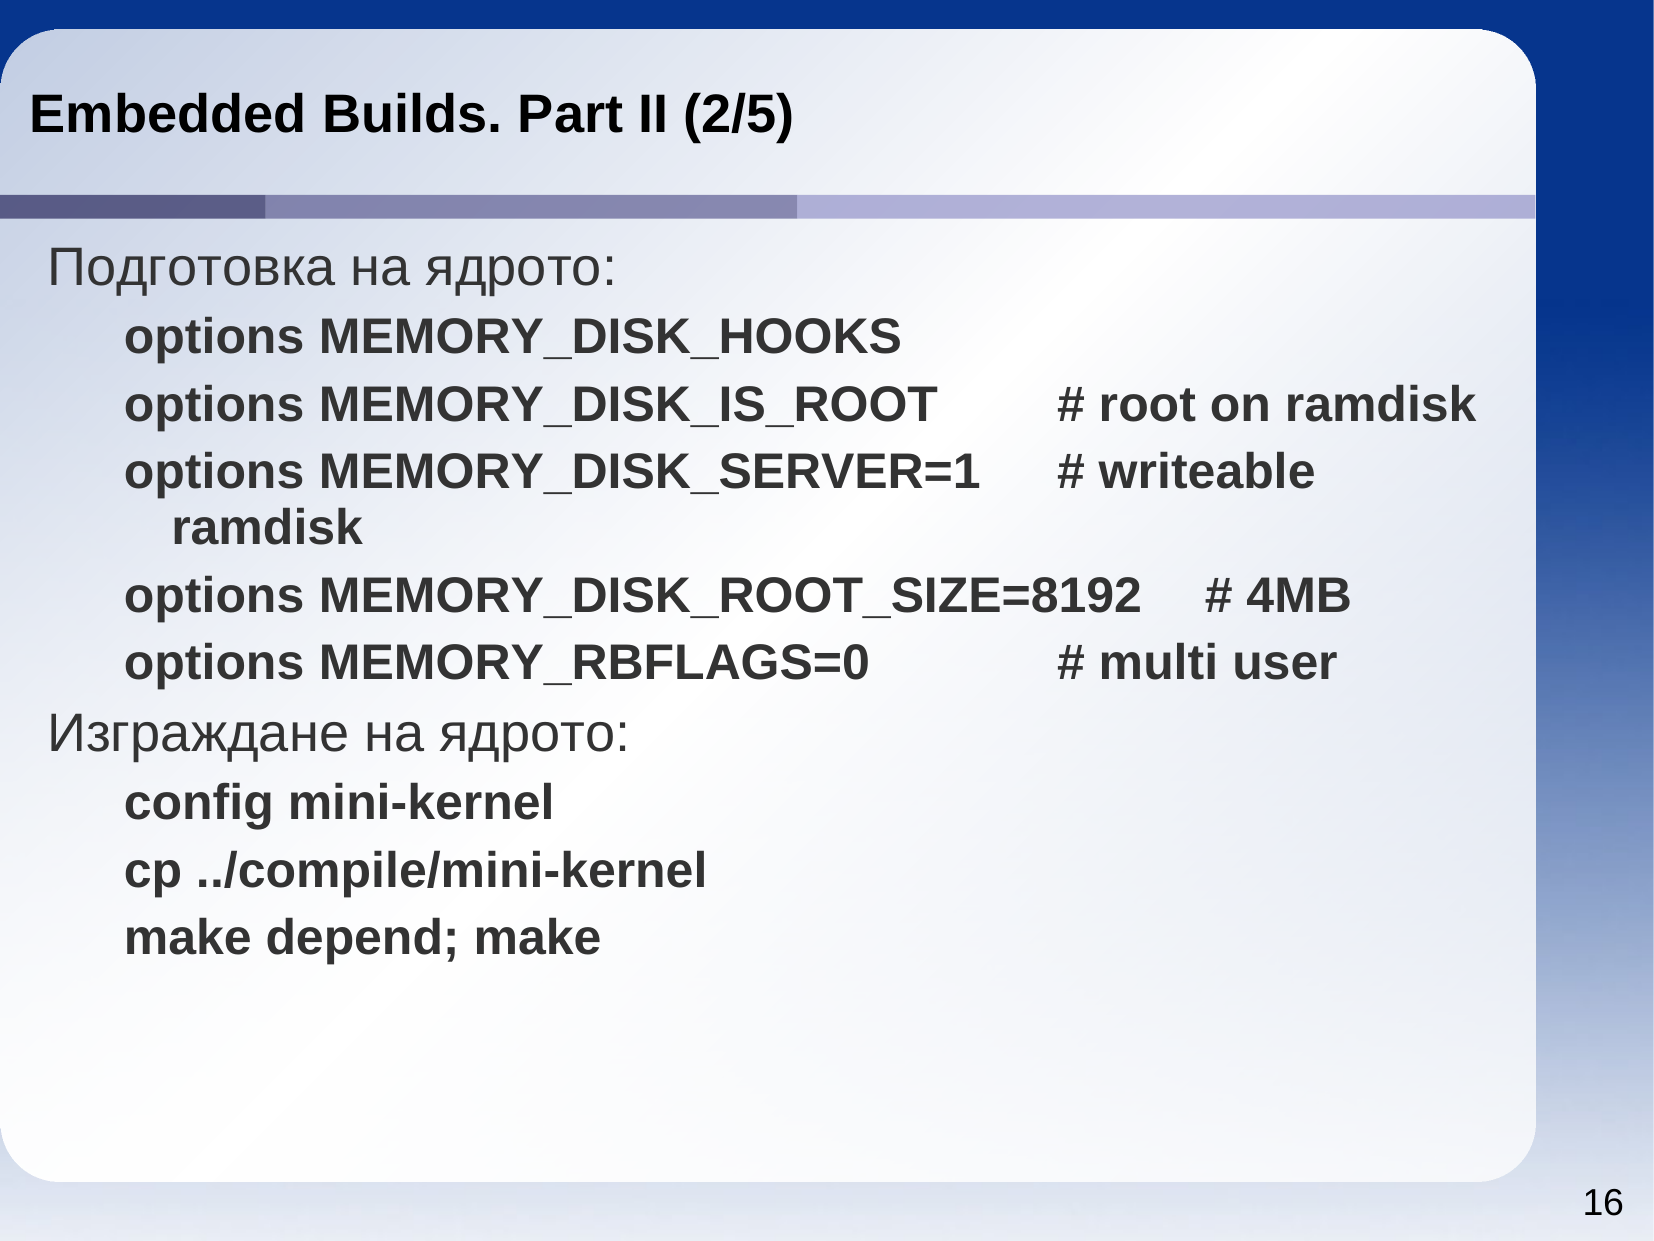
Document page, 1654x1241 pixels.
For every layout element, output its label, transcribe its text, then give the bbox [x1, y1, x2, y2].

list Подготовка на ядрото: options MEMORY_DISK_HOOKS options MEMORY_DISK_IS_ROOT # root on ramdisk options MEMORY_DISK_SERVER=1 # writeable ramdisk options MEMORY_DISK_ROOT_SIZE=8192 # 4MB options MEMORY_RBFLAGS=0 # multi user Изграждане на ядрото: config mini-kernel cp ../compile/mini-kernel make depend; make [29, 236, 1506, 1152]
title Embedded Builds. Part II (2/5) [29, 49, 1506, 178]
picture [0, 0, 1654, 1241]
